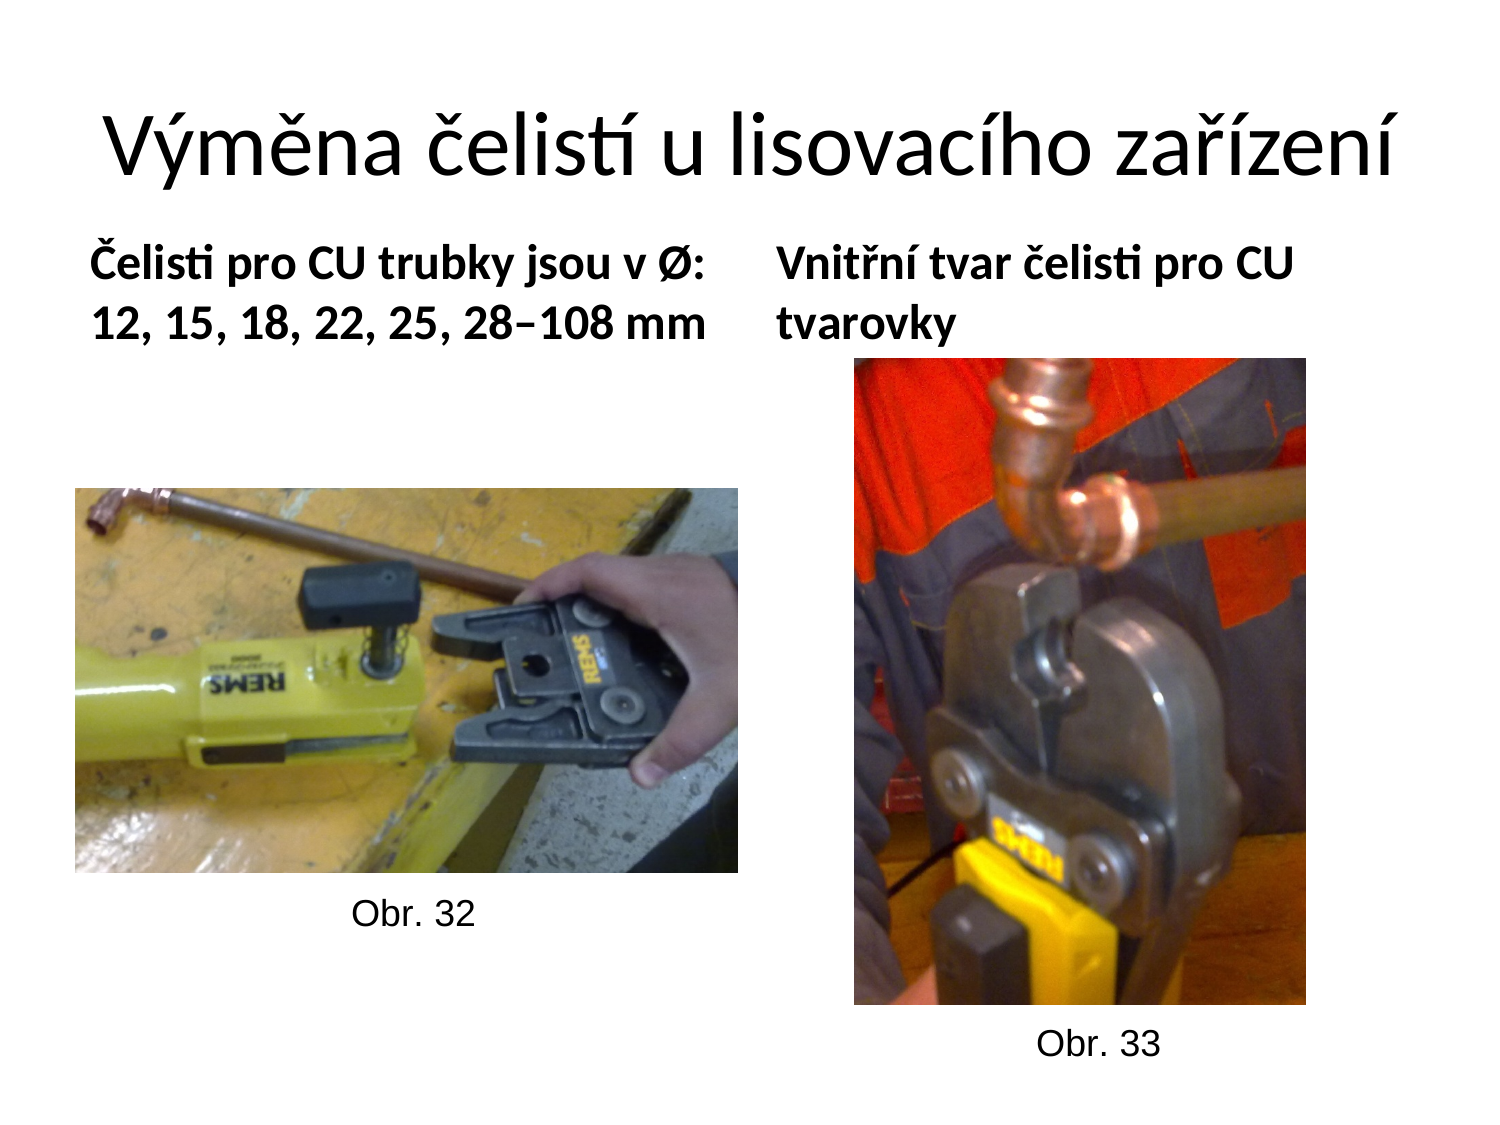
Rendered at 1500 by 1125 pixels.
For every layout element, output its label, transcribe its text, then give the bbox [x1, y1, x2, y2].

text_box Obr. 33 [1021, 1011, 1177, 1072]
list Vnitřní tvar čelisti pro CU tvarovky [761, 221, 1425, 357]
list Čelisti pro CU trubky jsou v Ø: 12, 15, 18, 22, 25, 28–108 mm [74, 221, 738, 357]
text_box Obr. 32 [336, 881, 491, 942]
text_box [75, 488, 738, 873]
title Výměna čelistí u lisovacího zařízení [75, 45, 1426, 233]
text_box [854, 358, 1306, 1006]
